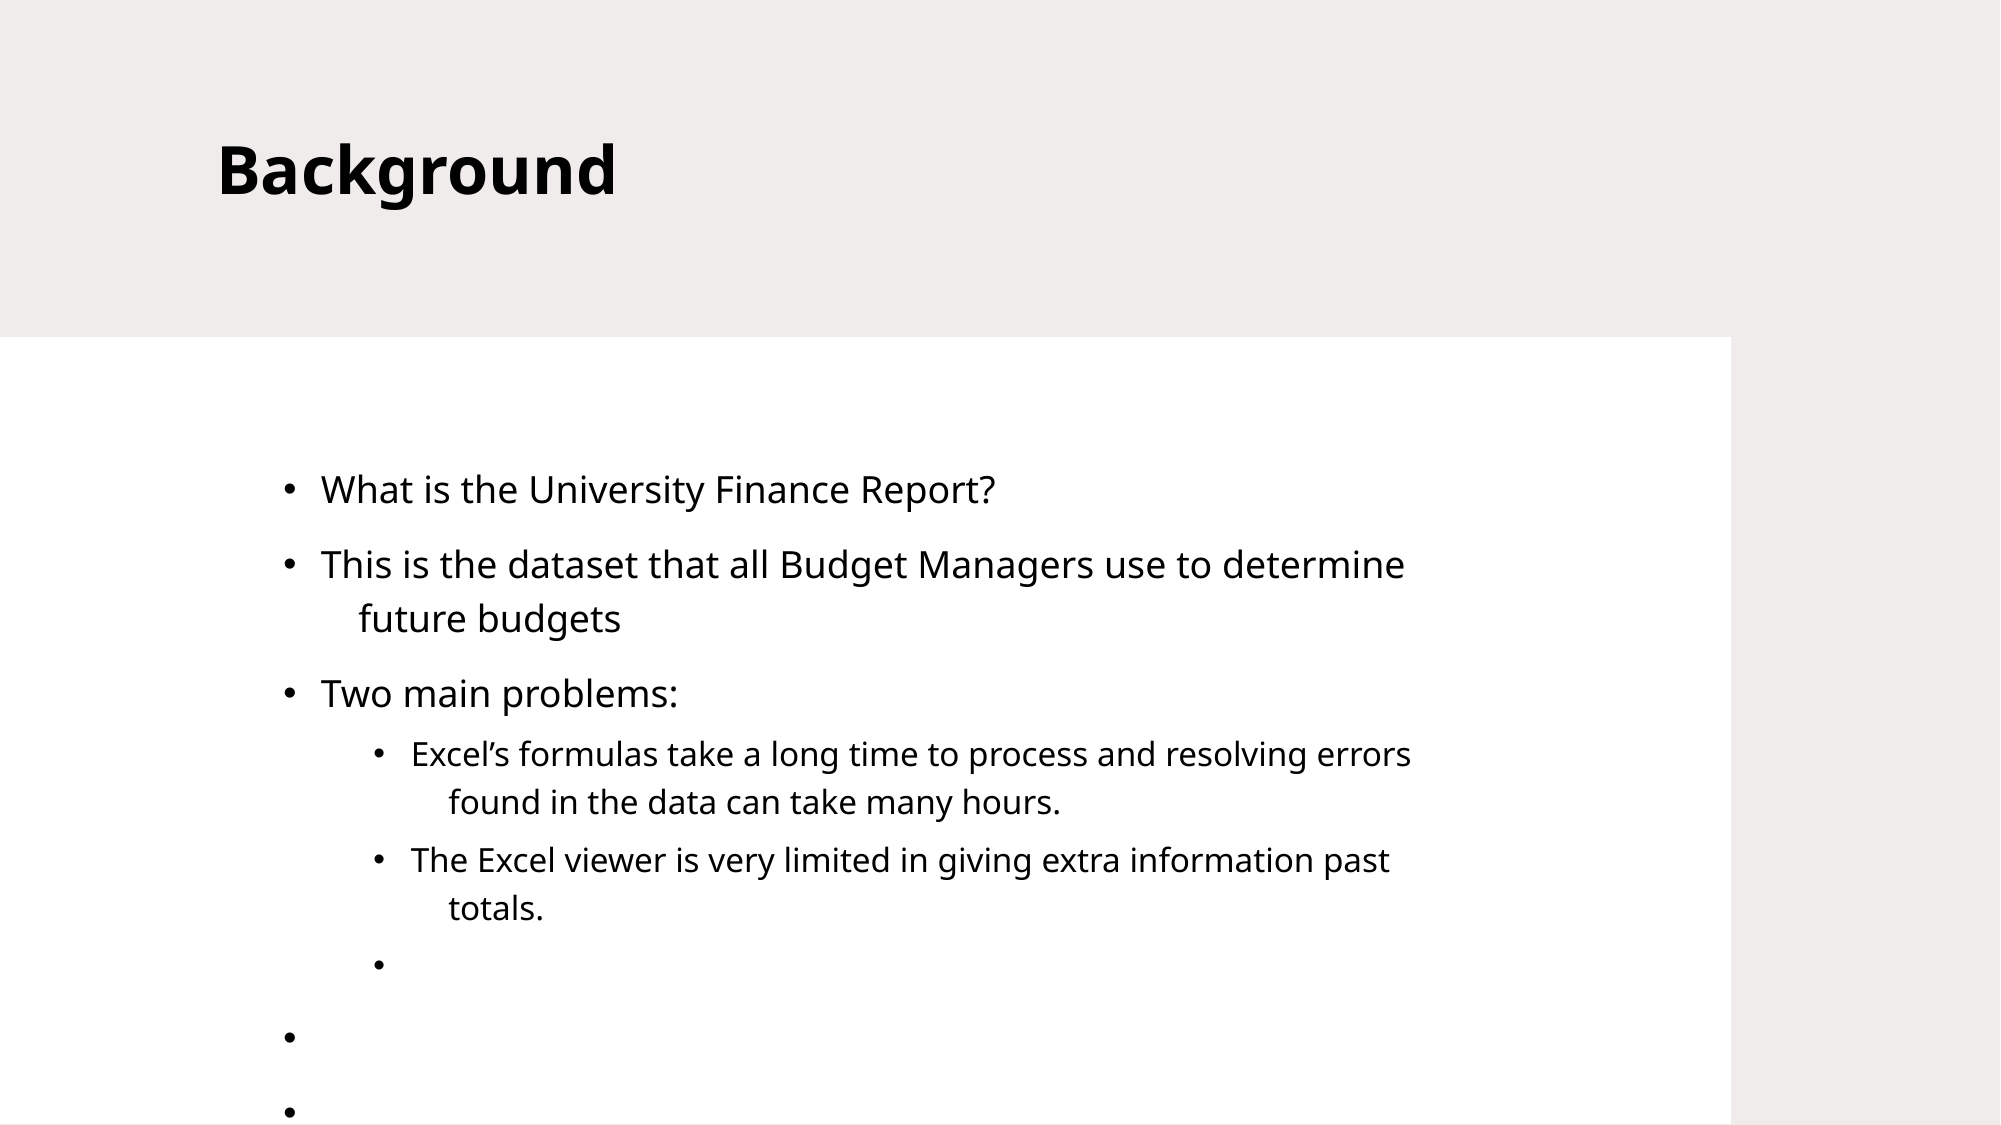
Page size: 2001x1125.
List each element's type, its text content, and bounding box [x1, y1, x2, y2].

list What is the University Finance Report? This is the dataset that all Budget Managers use to determine future budgets Two main problems: Excel’s formulas take a long time to process and resolving errors found in the data can take many hours. The Excel viewer is very limited in giving extra information past totals. [268, 450, 1469, 1031]
title Background [200, 79, 1745, 257]
text_box [0, 0, 2000, 1125]
